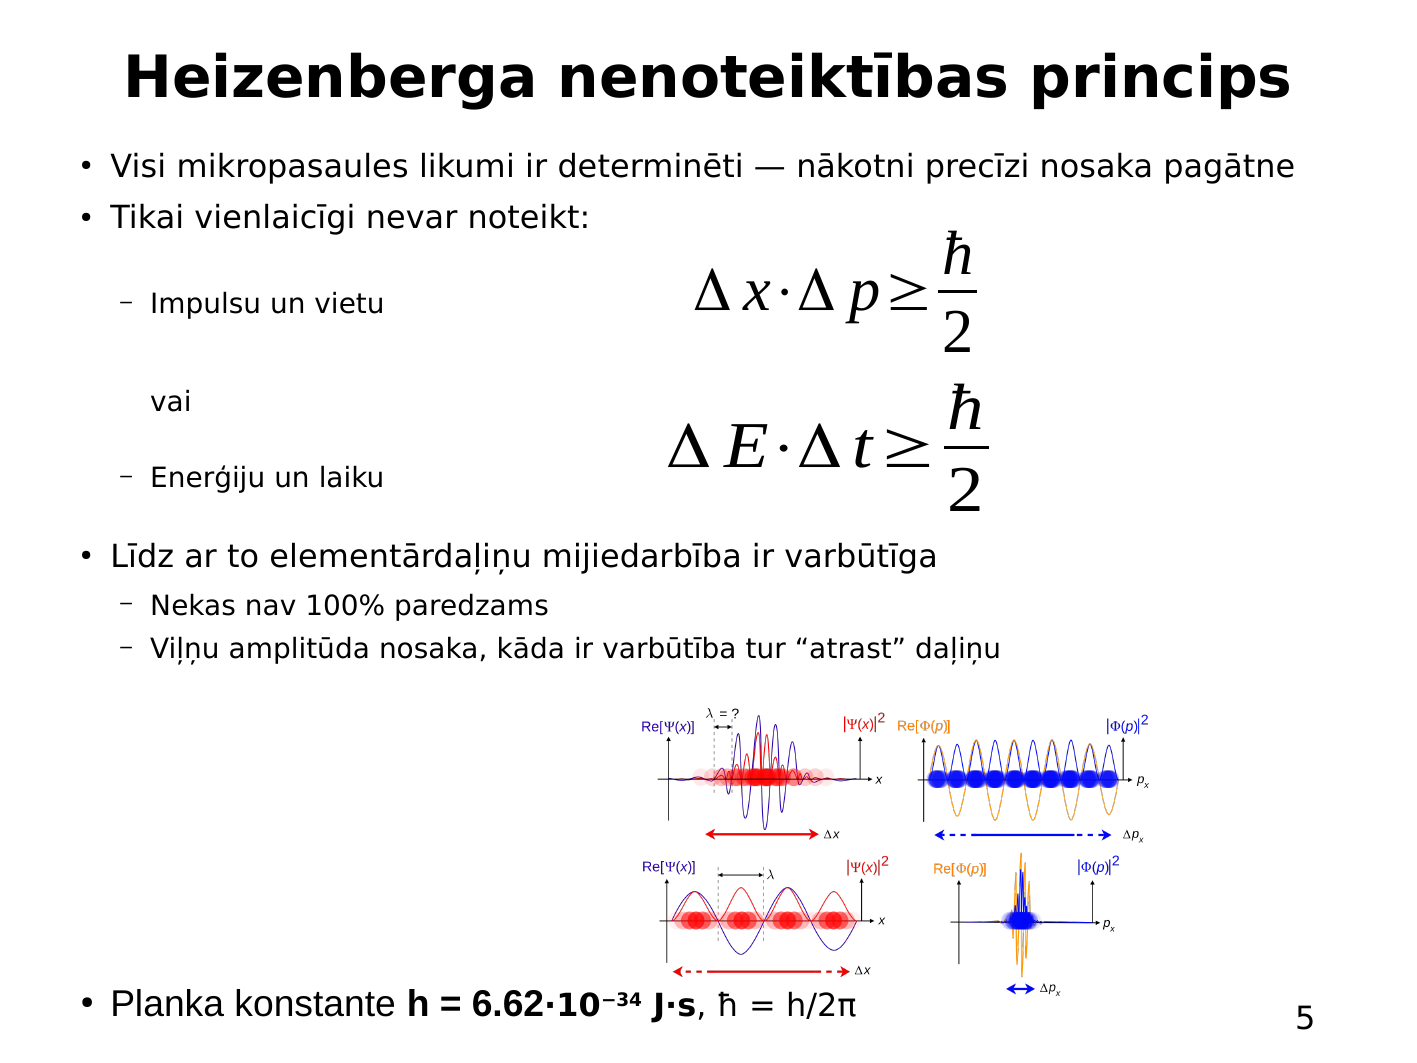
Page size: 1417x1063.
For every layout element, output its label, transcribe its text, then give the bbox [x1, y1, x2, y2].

title Heizenberga nenoteiktības princips [70, 7, 1346, 147]
list Visi mikropasaules likumi ir determinēti — nākotni precīzi nosaka pagātne Tikai vienlaicīgi nevar noteikt: Impulsu un vietu vai Enerģiju un laiku Līdz ar to elementārdaļiņu mijiedarbība ir varbūtīga Nekas nav 100% paredzams Viļņu amplitūda nosaka, kāda ir varbūtība tur “atrast” daļiņu Planka konstante h = 6.62·10−34 J·s, ħ = h/2π [70, 147, 1346, 1034]
chart [692, 218, 981, 367]
